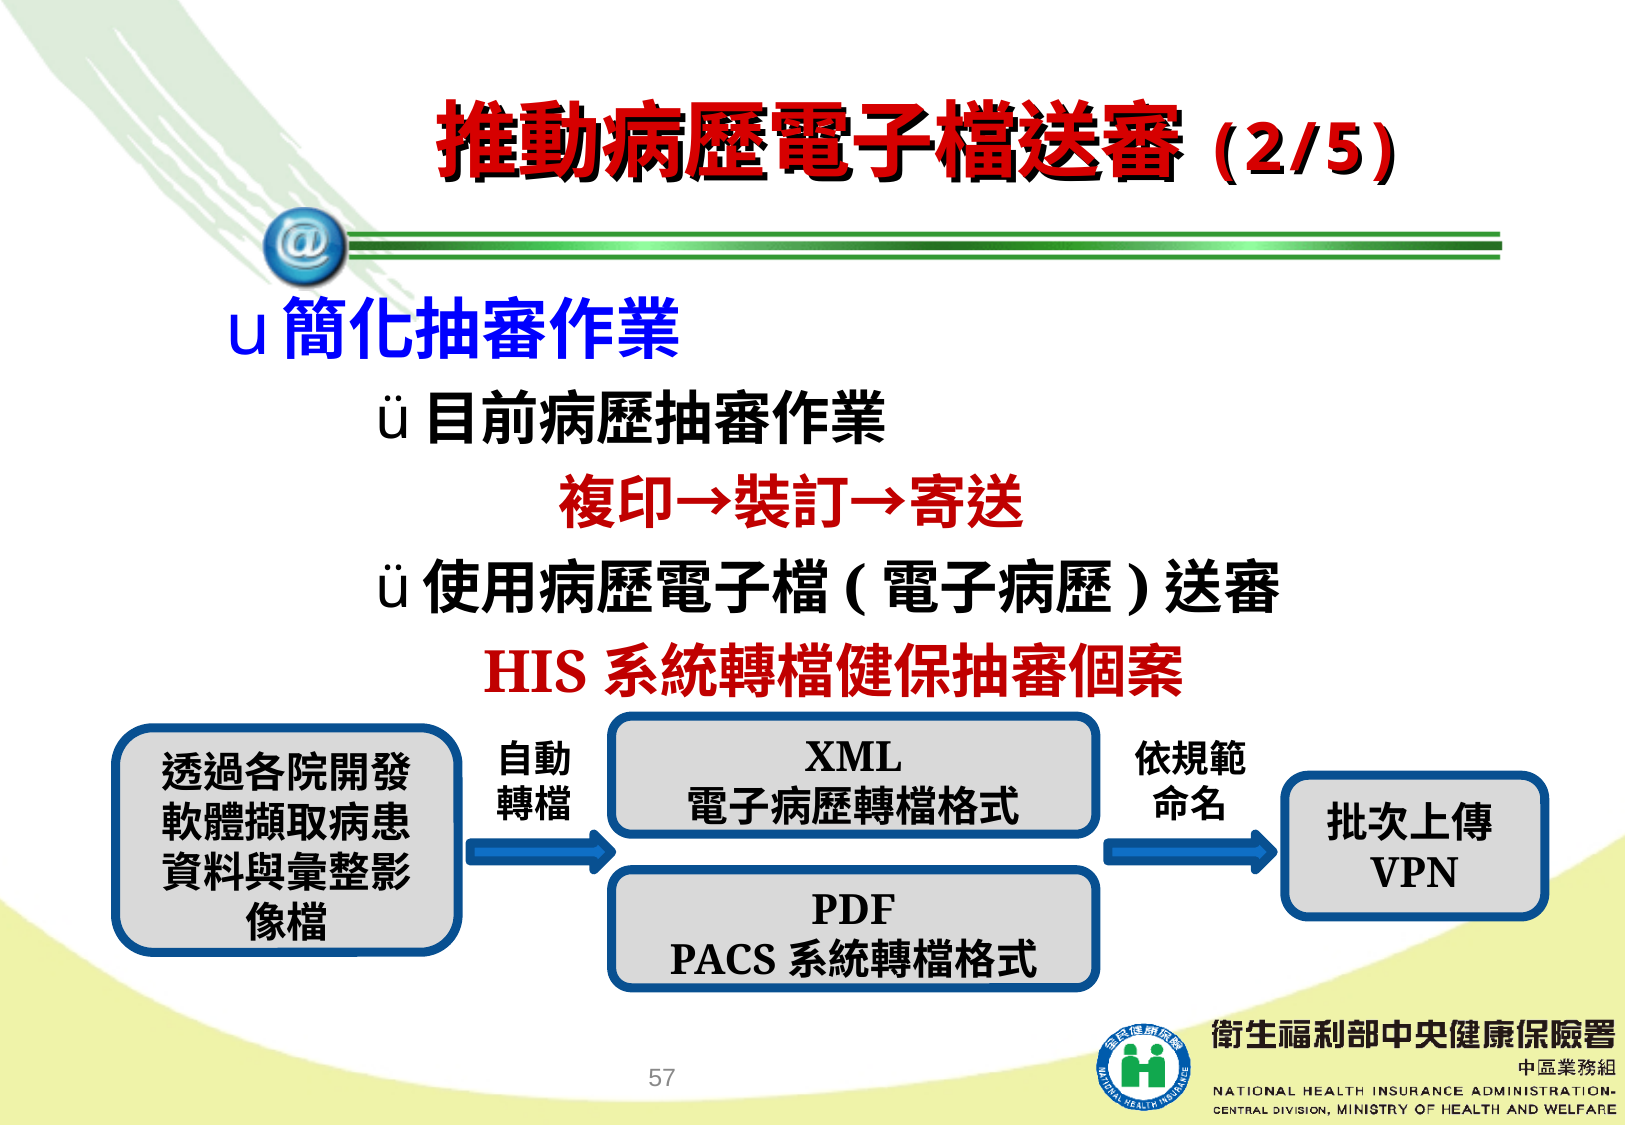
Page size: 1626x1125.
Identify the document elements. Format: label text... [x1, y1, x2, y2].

text_box 透過各院開發軟體擷取病患資料與彙整影像檔 [115, 727, 459, 953]
text_box 依規範命名 [1107, 727, 1274, 834]
text_box 批次上傳VPN [1284, 775, 1545, 917]
text_box [633, 1046, 1013, 1107]
text_box XML 電子病歷轉檔格式 [612, 716, 1096, 835]
text_box [1107, 834, 1274, 870]
title 推動病歷電子檔送審(2/5) [304, 66, 1534, 209]
text_box 自動轉檔 [481, 727, 612, 835]
list 簡化抽審作業 目前病歷抽審作業 複印→裝訂→寄送 使用病歷電子檔(電子病歷)送審 HIS系統轉檔健保抽審個案 [210, 278, 1544, 1005]
text_box PDF PACS系統轉檔格式 [611, 869, 1096, 988]
text_box [470, 835, 612, 870]
